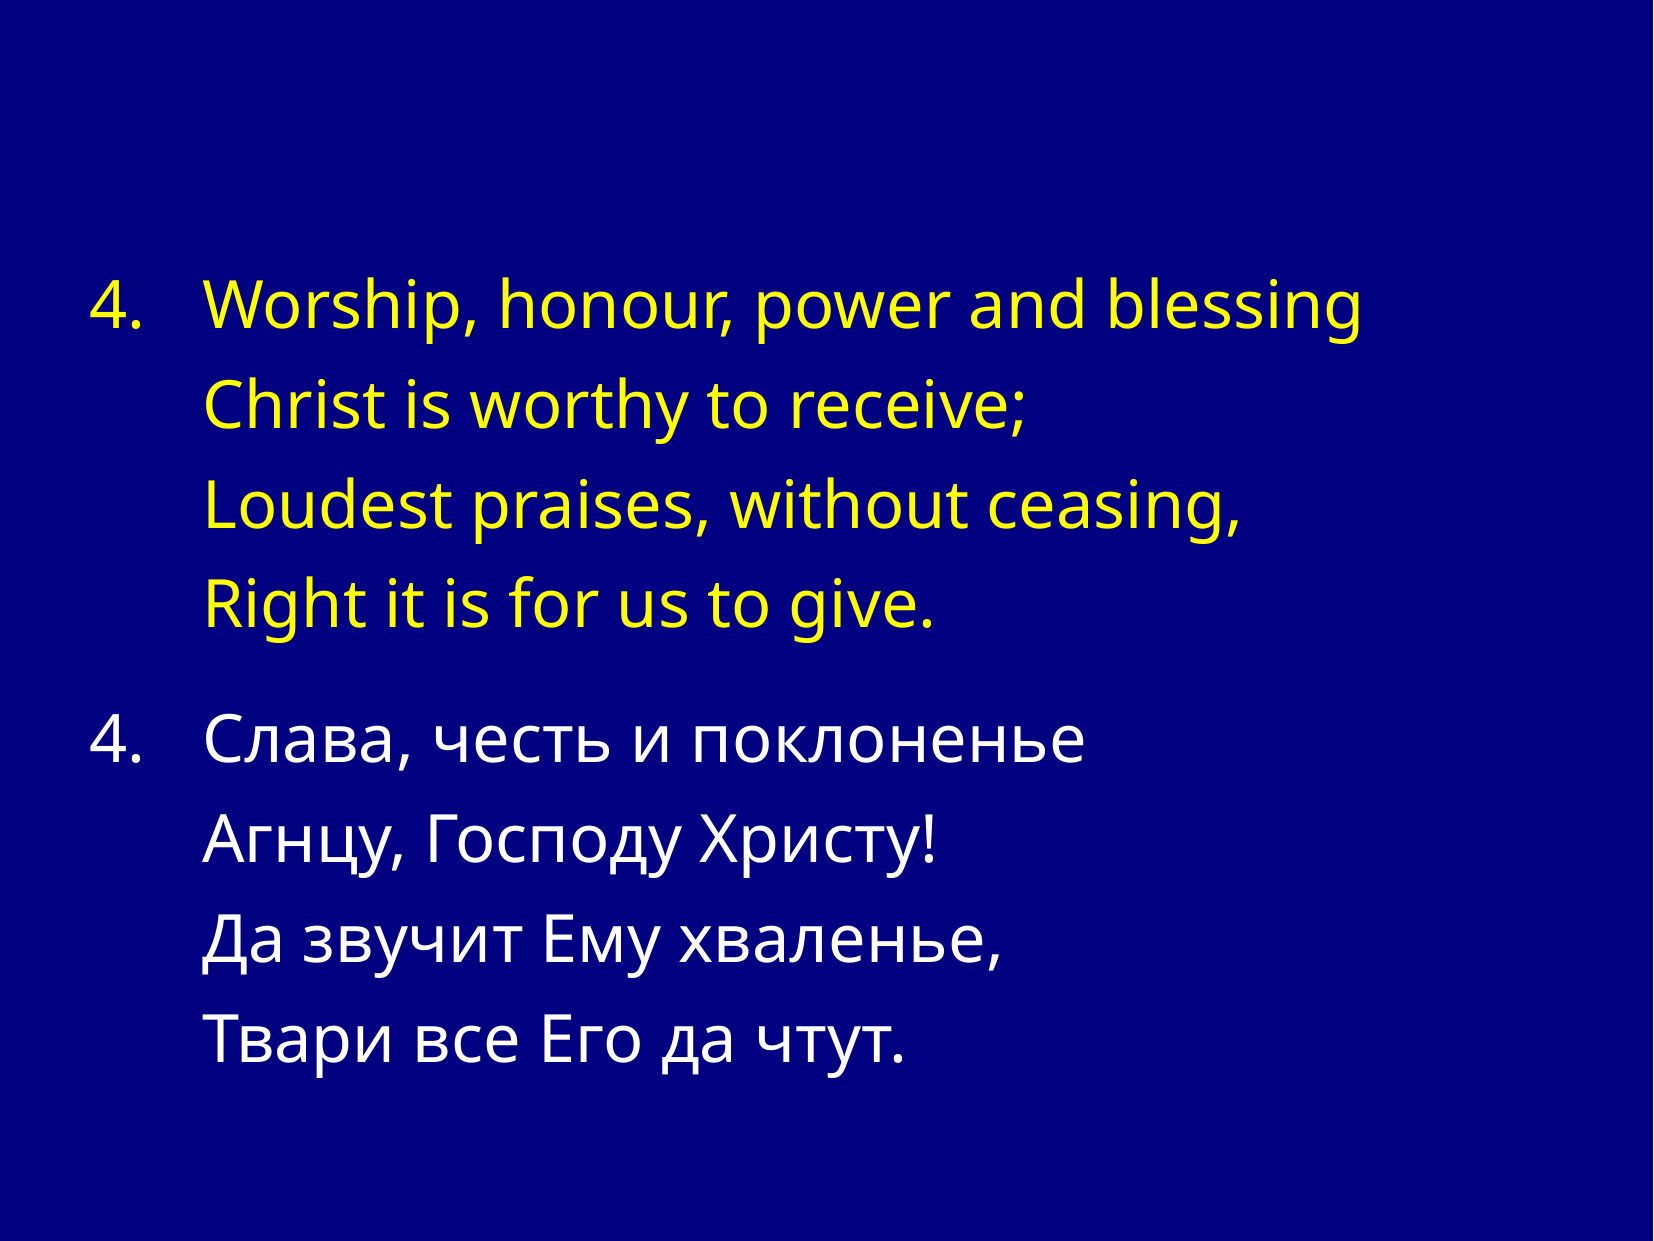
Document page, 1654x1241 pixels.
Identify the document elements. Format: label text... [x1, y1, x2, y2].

text_box 4. Слава, честь и поклоненье Агнцу, Господу Христу! Да звучит Ему хваленье, Твари все Его да чтут. [75, 675, 1576, 1163]
text_box 4. Worship, honour, power and blessing Christ is worthy to receive; Loudest praises, without ceasing, Right it is for us to give. [75, 150, 1576, 638]
